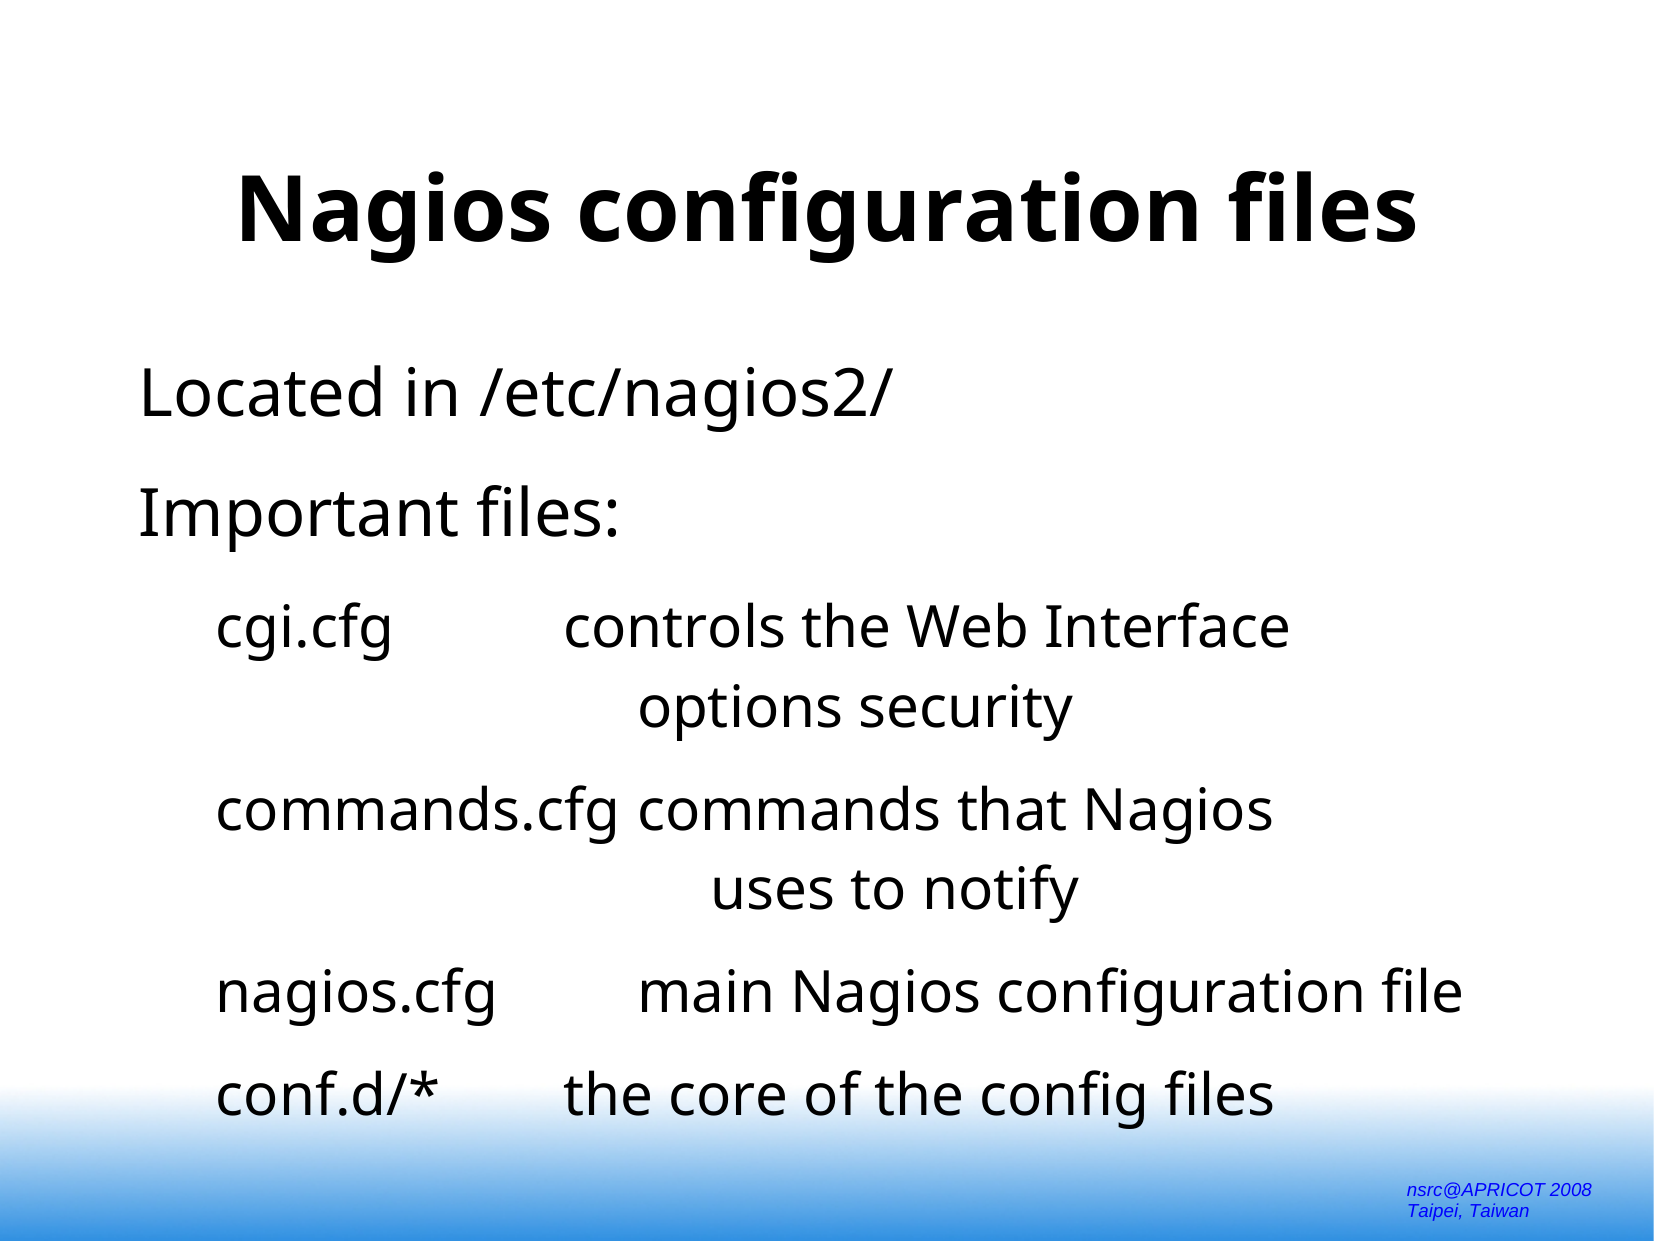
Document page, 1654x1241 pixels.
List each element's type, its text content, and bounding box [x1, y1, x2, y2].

title Nagios configuration files [121, 102, 1534, 310]
picture [0, 1083, 1654, 1241]
list Located in /etc/nagios2/ Important files: cgi.cfg controls the Web Interface options security commands.cfg commands that Nagios uses to notify nagios.cfg main Nagios configuration file conf.d/* the core of the config files [121, 344, 1534, 1126]
